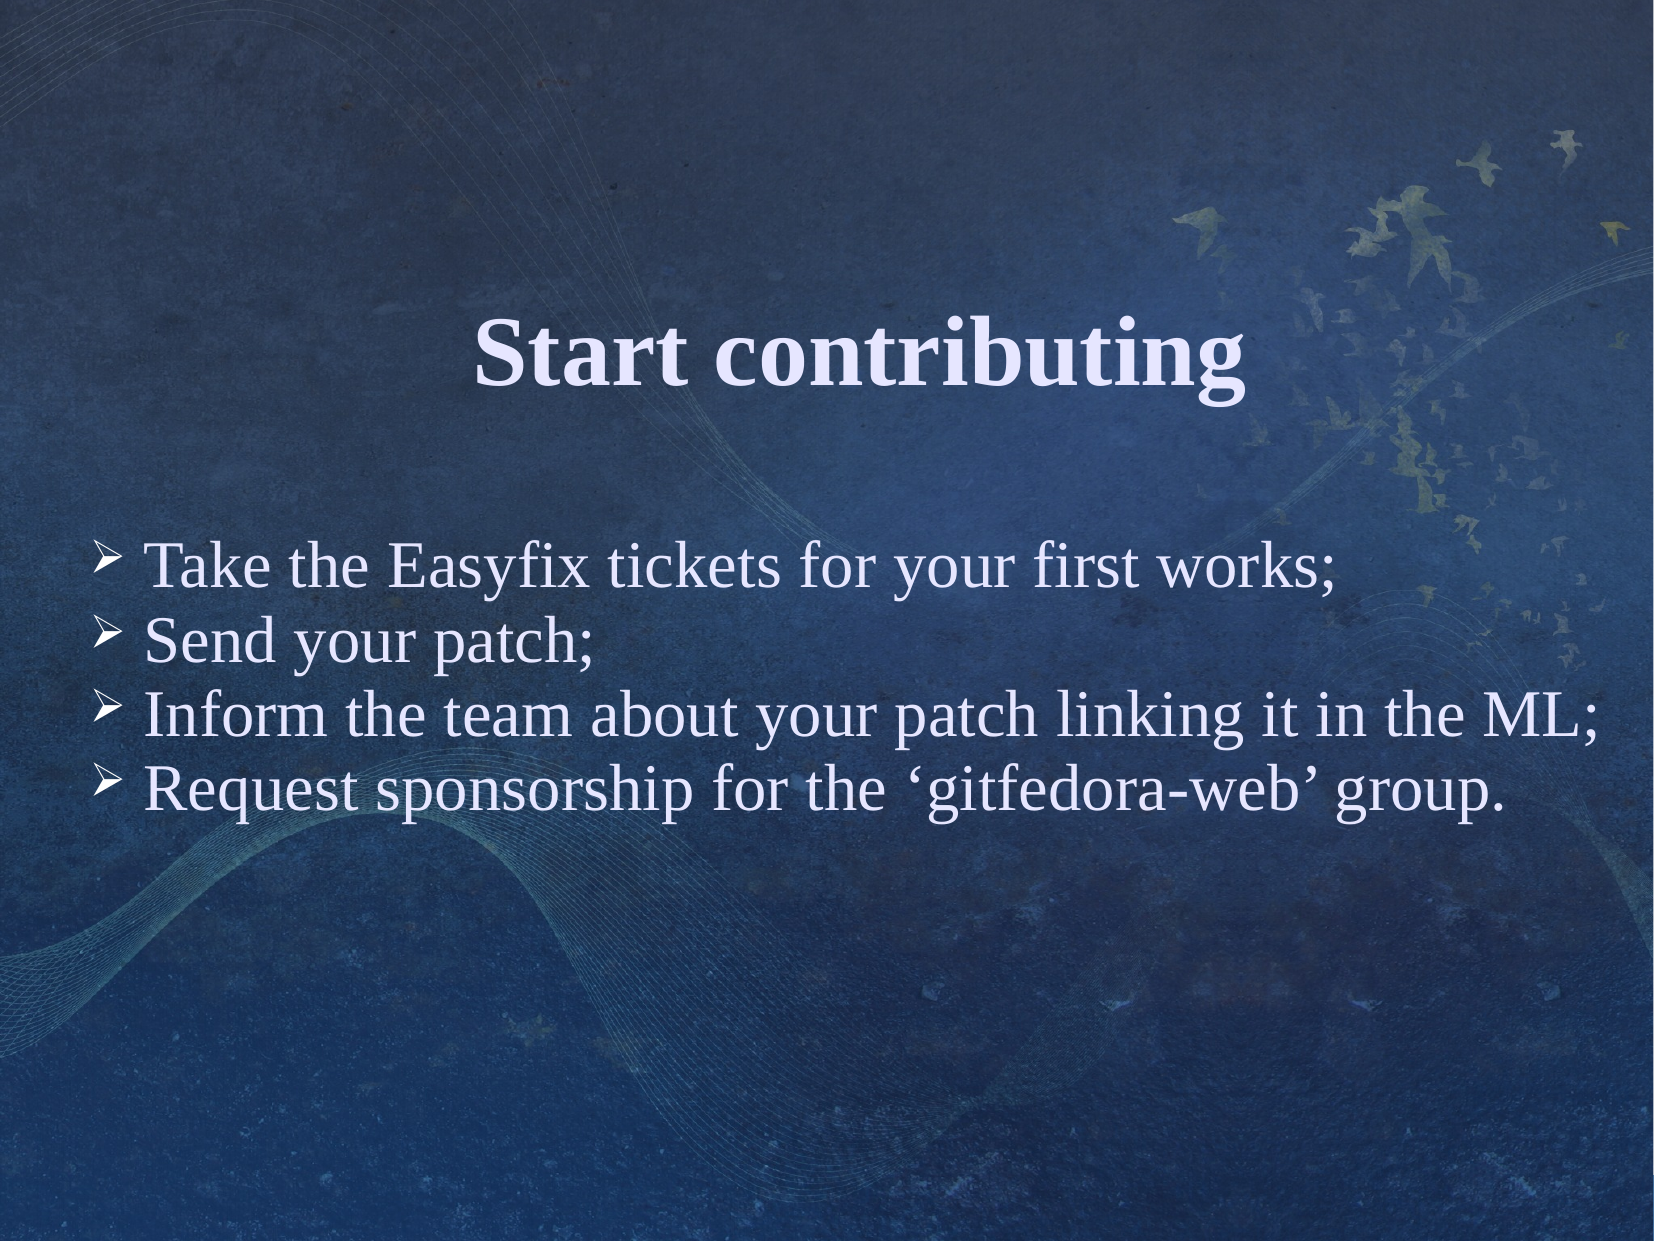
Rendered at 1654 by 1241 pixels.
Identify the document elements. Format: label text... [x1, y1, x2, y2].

text_box Start contributing Take the Easyfix tickets for your first works; Send your patch; Inform the team about your patch linking it in the ML; Request sponsorship for the ‘gitfedora-web’ group. [89, 100, 1630, 1015]
picture [0, 0, 1654, 1241]
